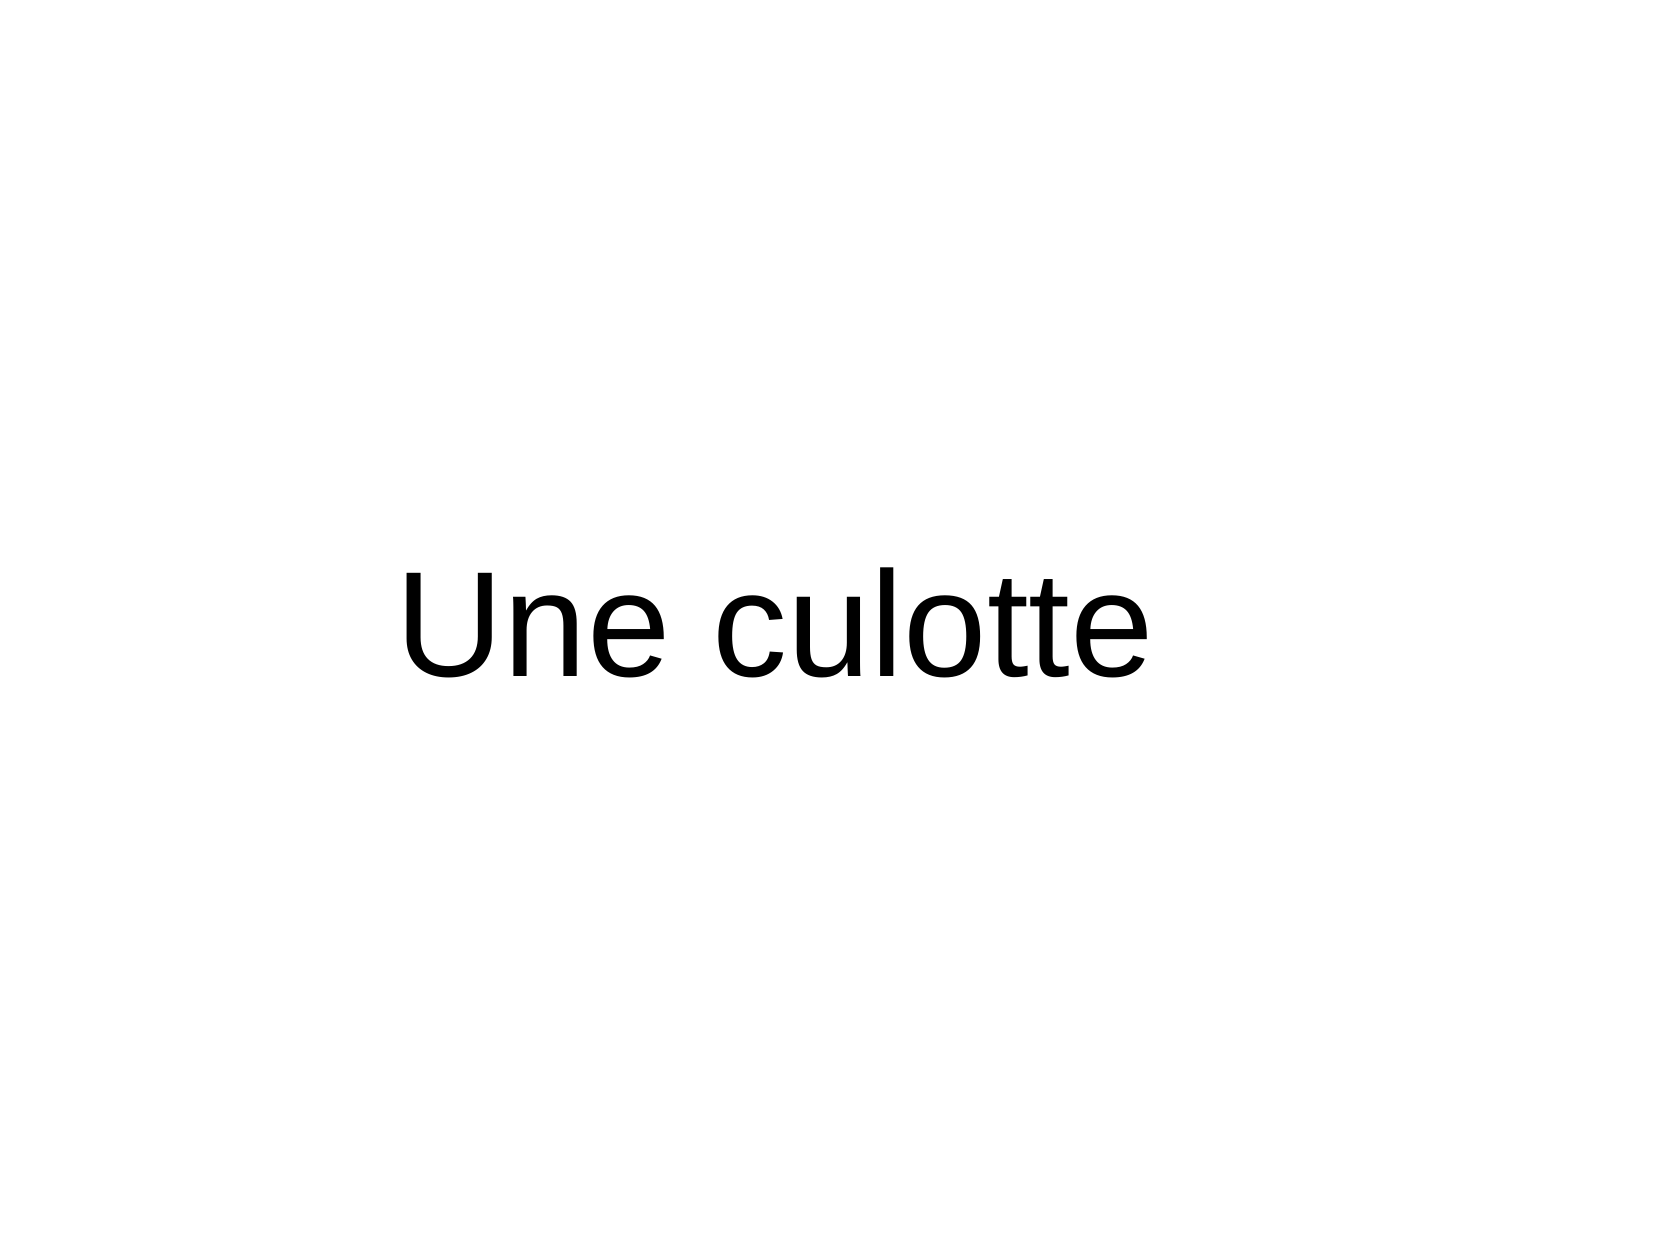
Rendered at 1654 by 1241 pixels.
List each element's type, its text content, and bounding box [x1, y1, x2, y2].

text_box Une culotte [380, 533, 1279, 717]
